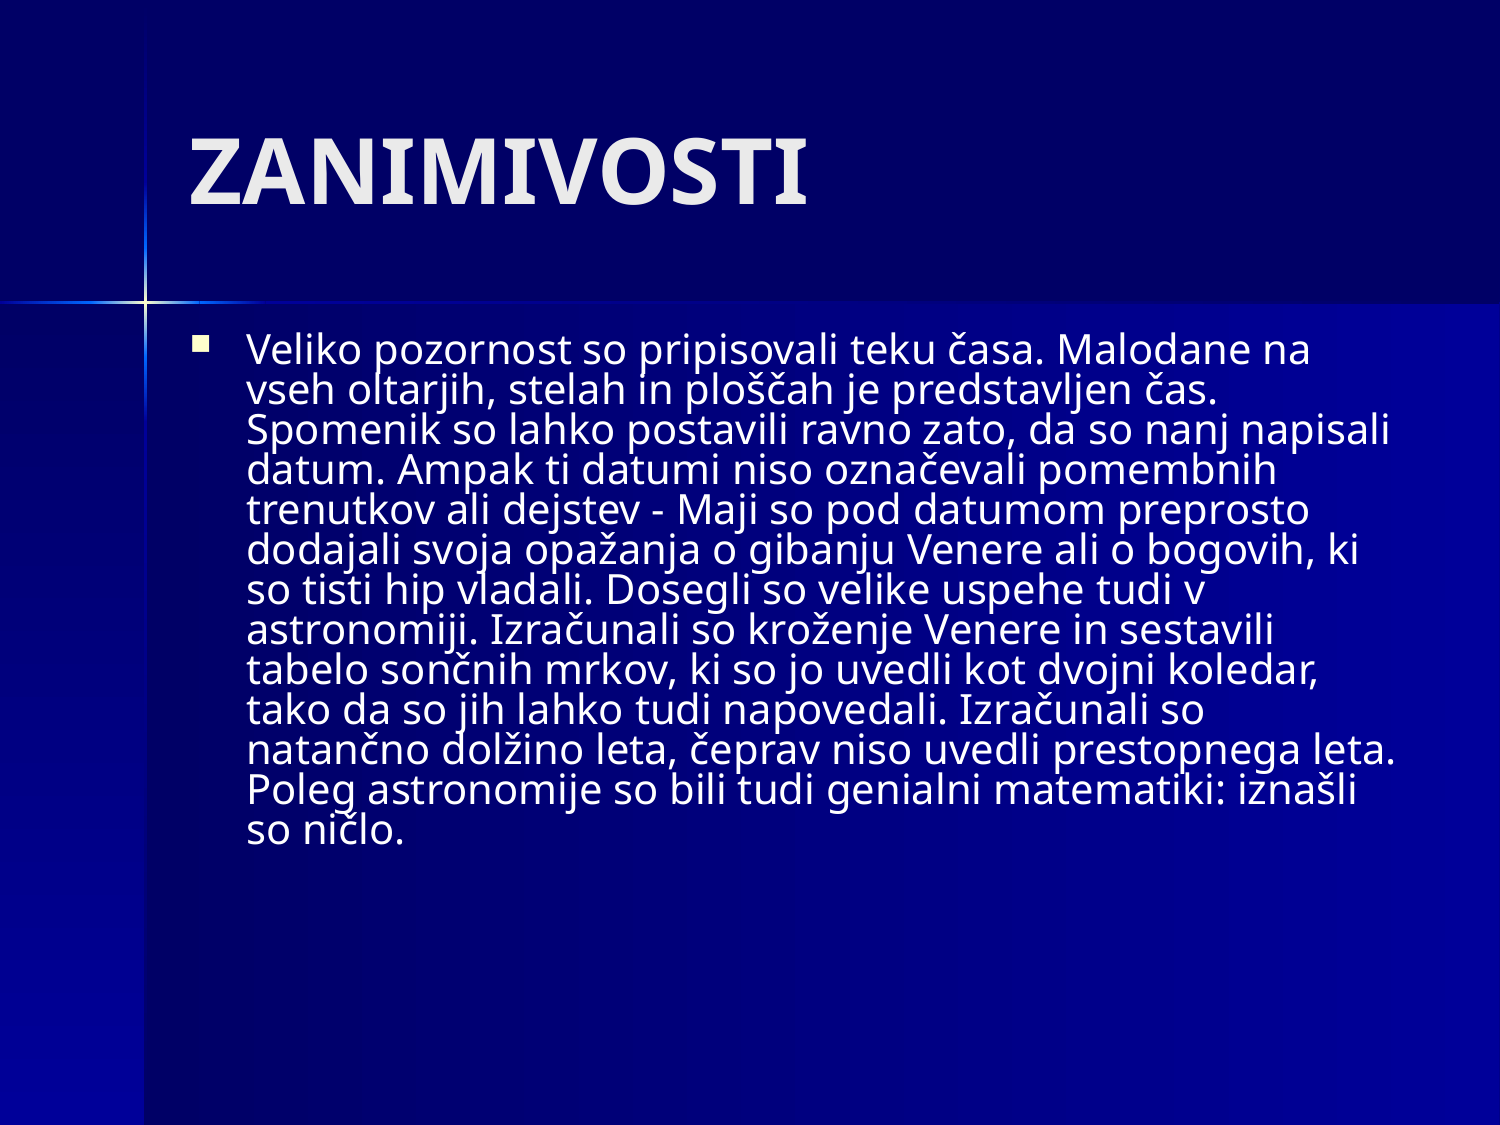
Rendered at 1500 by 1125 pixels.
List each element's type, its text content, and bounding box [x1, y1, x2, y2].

list Veliko pozornost so pripisovali teku časa. Malodane na vseh oltarjih, stelah in ploščah je predstavljen čas. Spomenik so lahko postavili ravno zato, da so nanj napisali datum. Ampak ti datumi niso označevali pomembnih trenutkov ali dejstev - Maji so pod datumom preprosto dodajali svoja opažanja o gibanju Venere ali o bogovih, ki so tisti hip vladali. Dosegli so velike uspehe tudi v astronomiji. Izračunali so kroženje Venere in sestavili tabelo sončnih mrkov, ki so jo uvedli kot dvojni koledar, tako da so jih lahko tudi napovedali. Izračunali so natančno dolžino leta, čeprav niso uvedli prestopnega leta. Poleg astronomije so bili tudi genialni matematiki: iznašli so ničlo. [174, 324, 1413, 1000]
title ZANIMIVOSTI [174, 50, 1413, 285]
